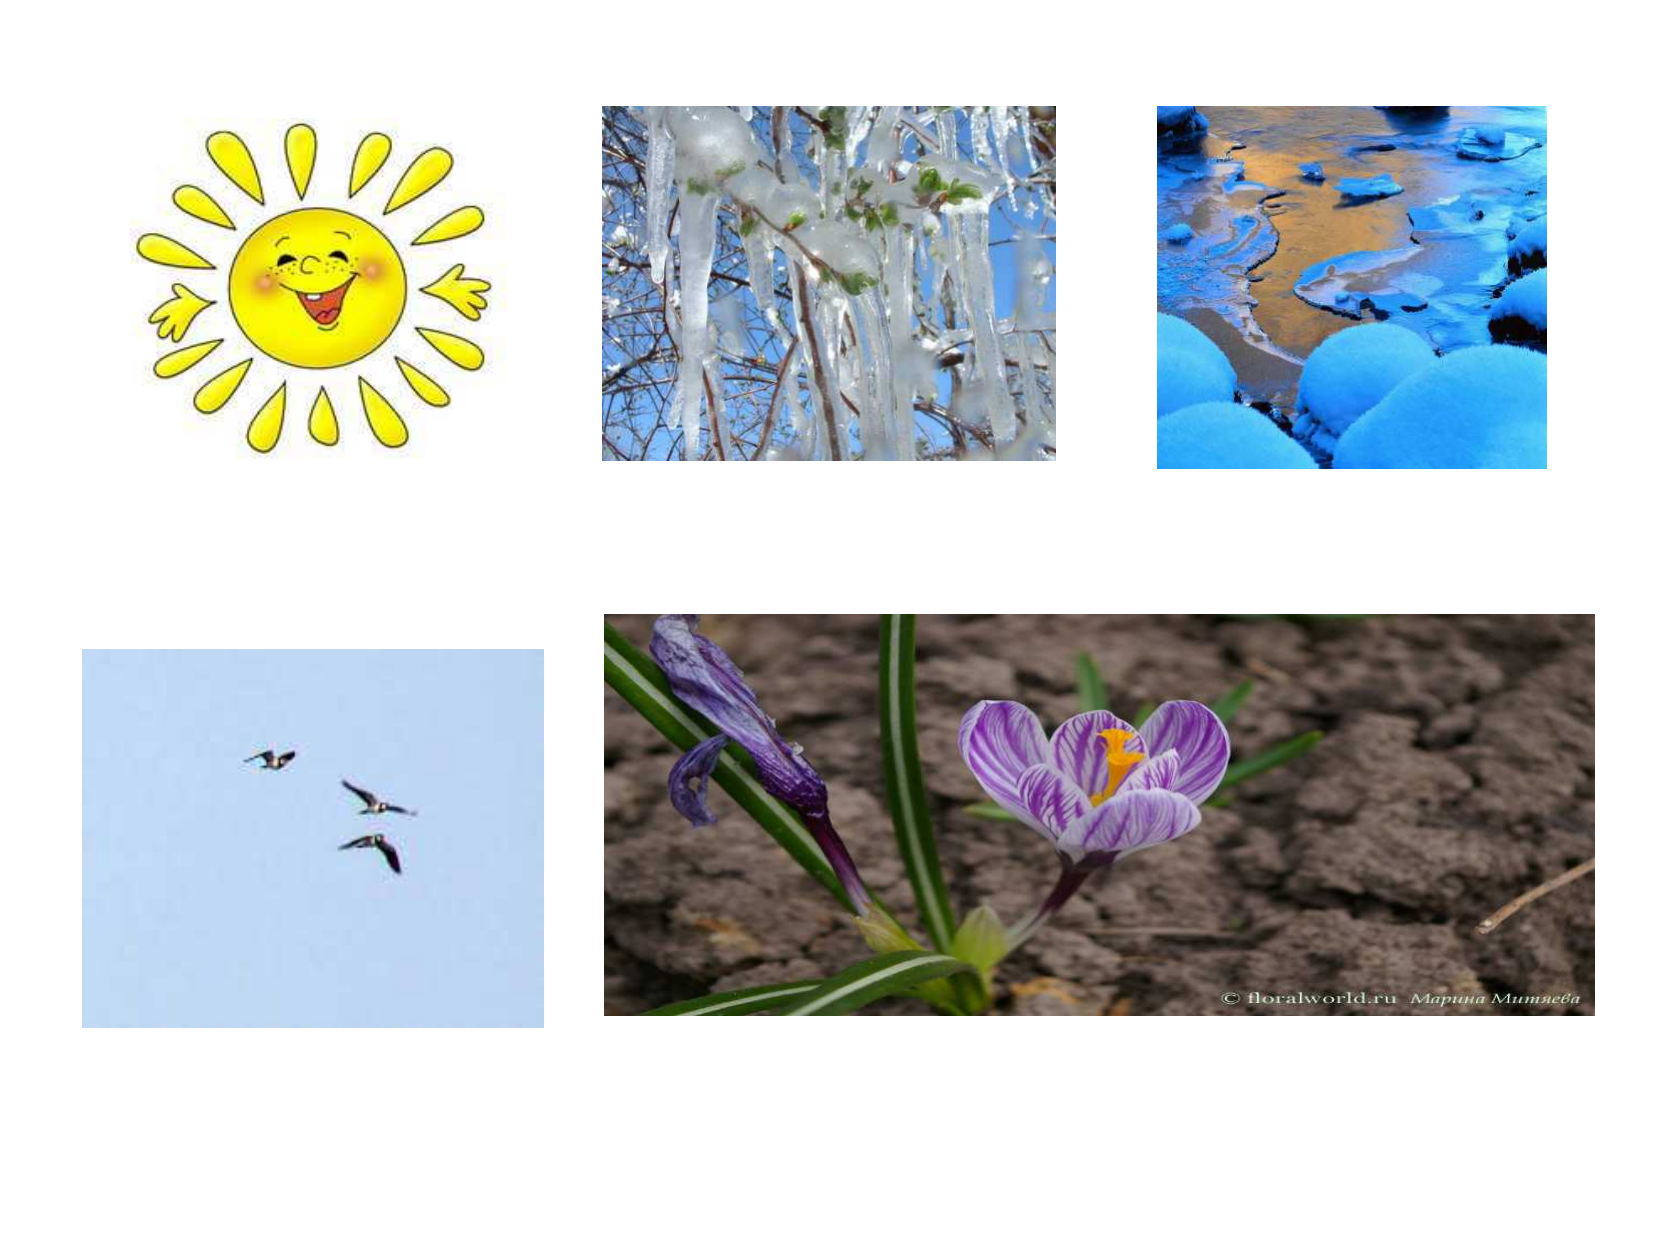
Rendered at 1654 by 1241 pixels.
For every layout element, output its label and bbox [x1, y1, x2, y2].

picture [602, 614, 1595, 1016]
picture [82, 649, 544, 1028]
picture [130, 118, 508, 460]
picture [602, 106, 1056, 461]
picture [1157, 106, 1547, 469]
